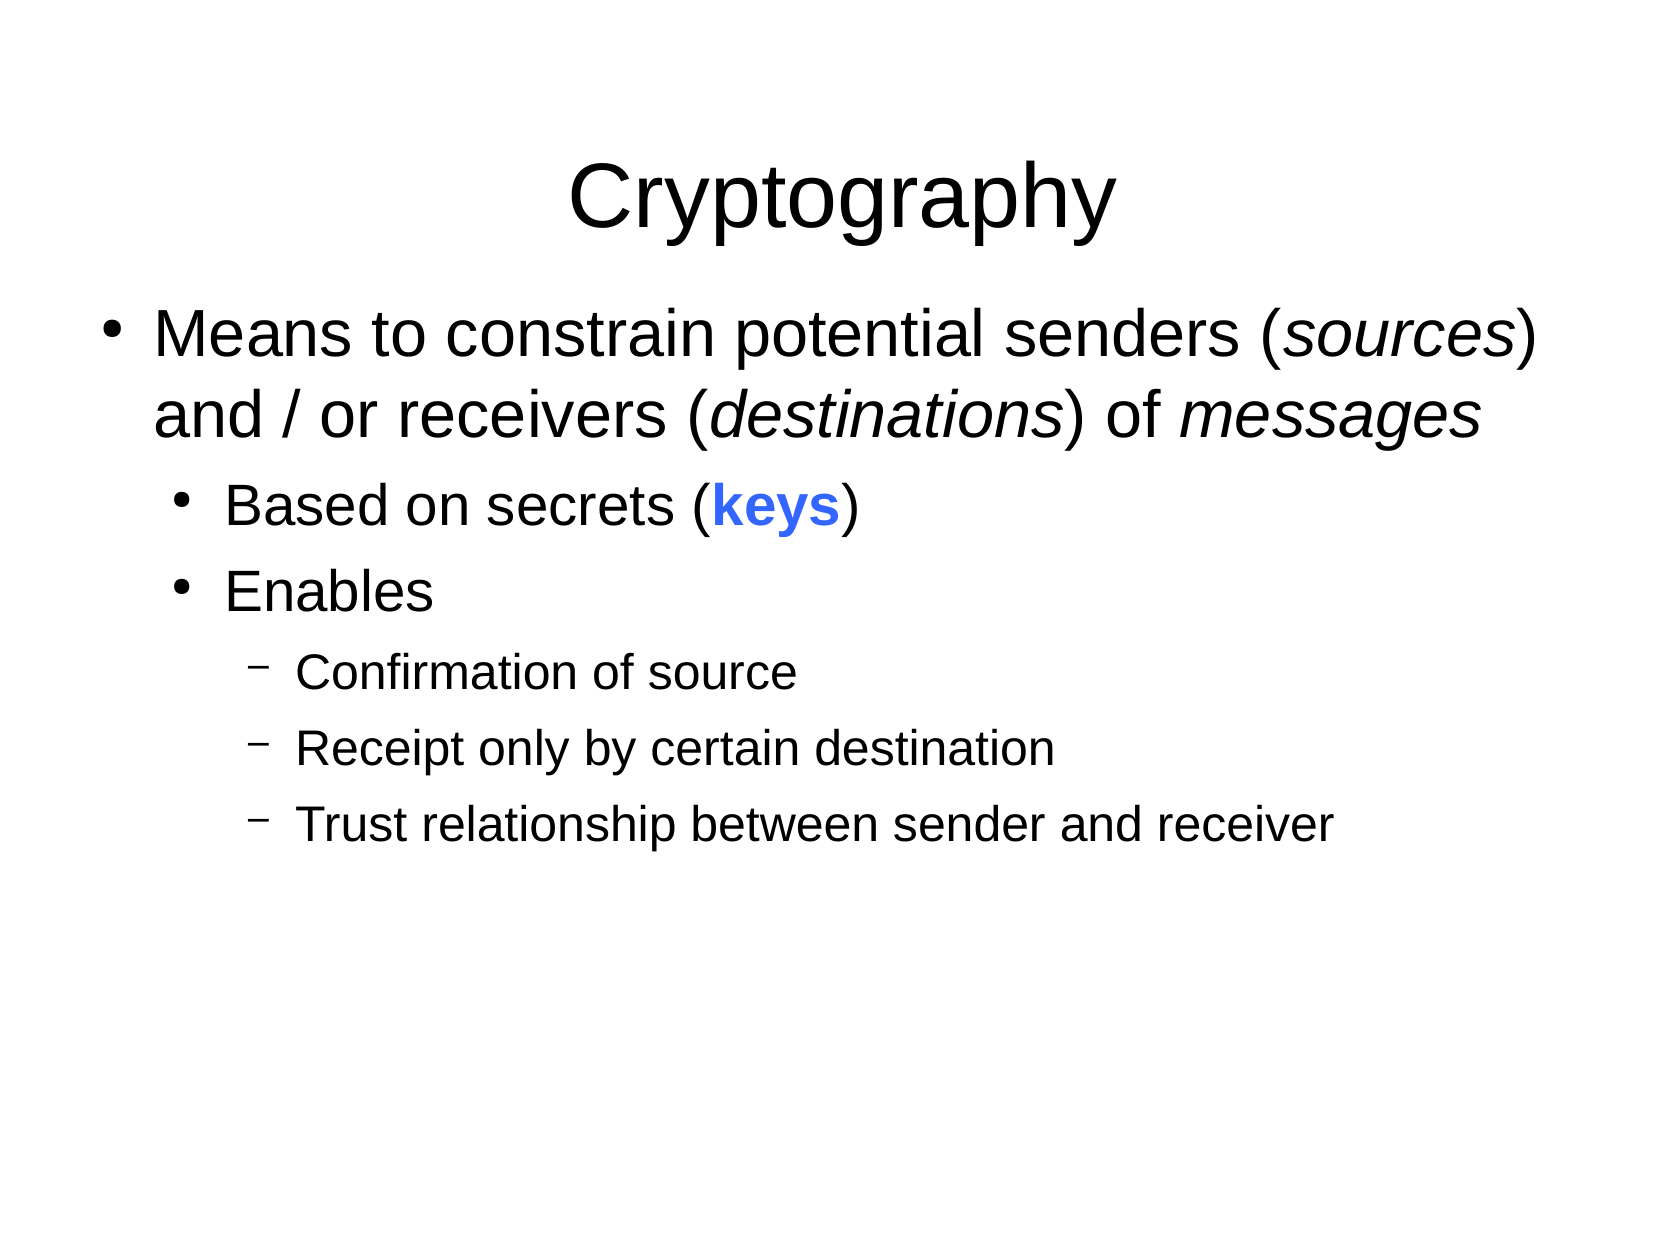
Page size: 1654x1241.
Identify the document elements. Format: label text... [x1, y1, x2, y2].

title Cryptography [82, 49, 1571, 257]
list Means to constrain potential senders (sources) and / or receivers (destinations) of messages Based on secrets (keys) Enables Confirmation of source Receipt only by certain destination Trust relationship between sender and receiver [82, 290, 1571, 1010]
